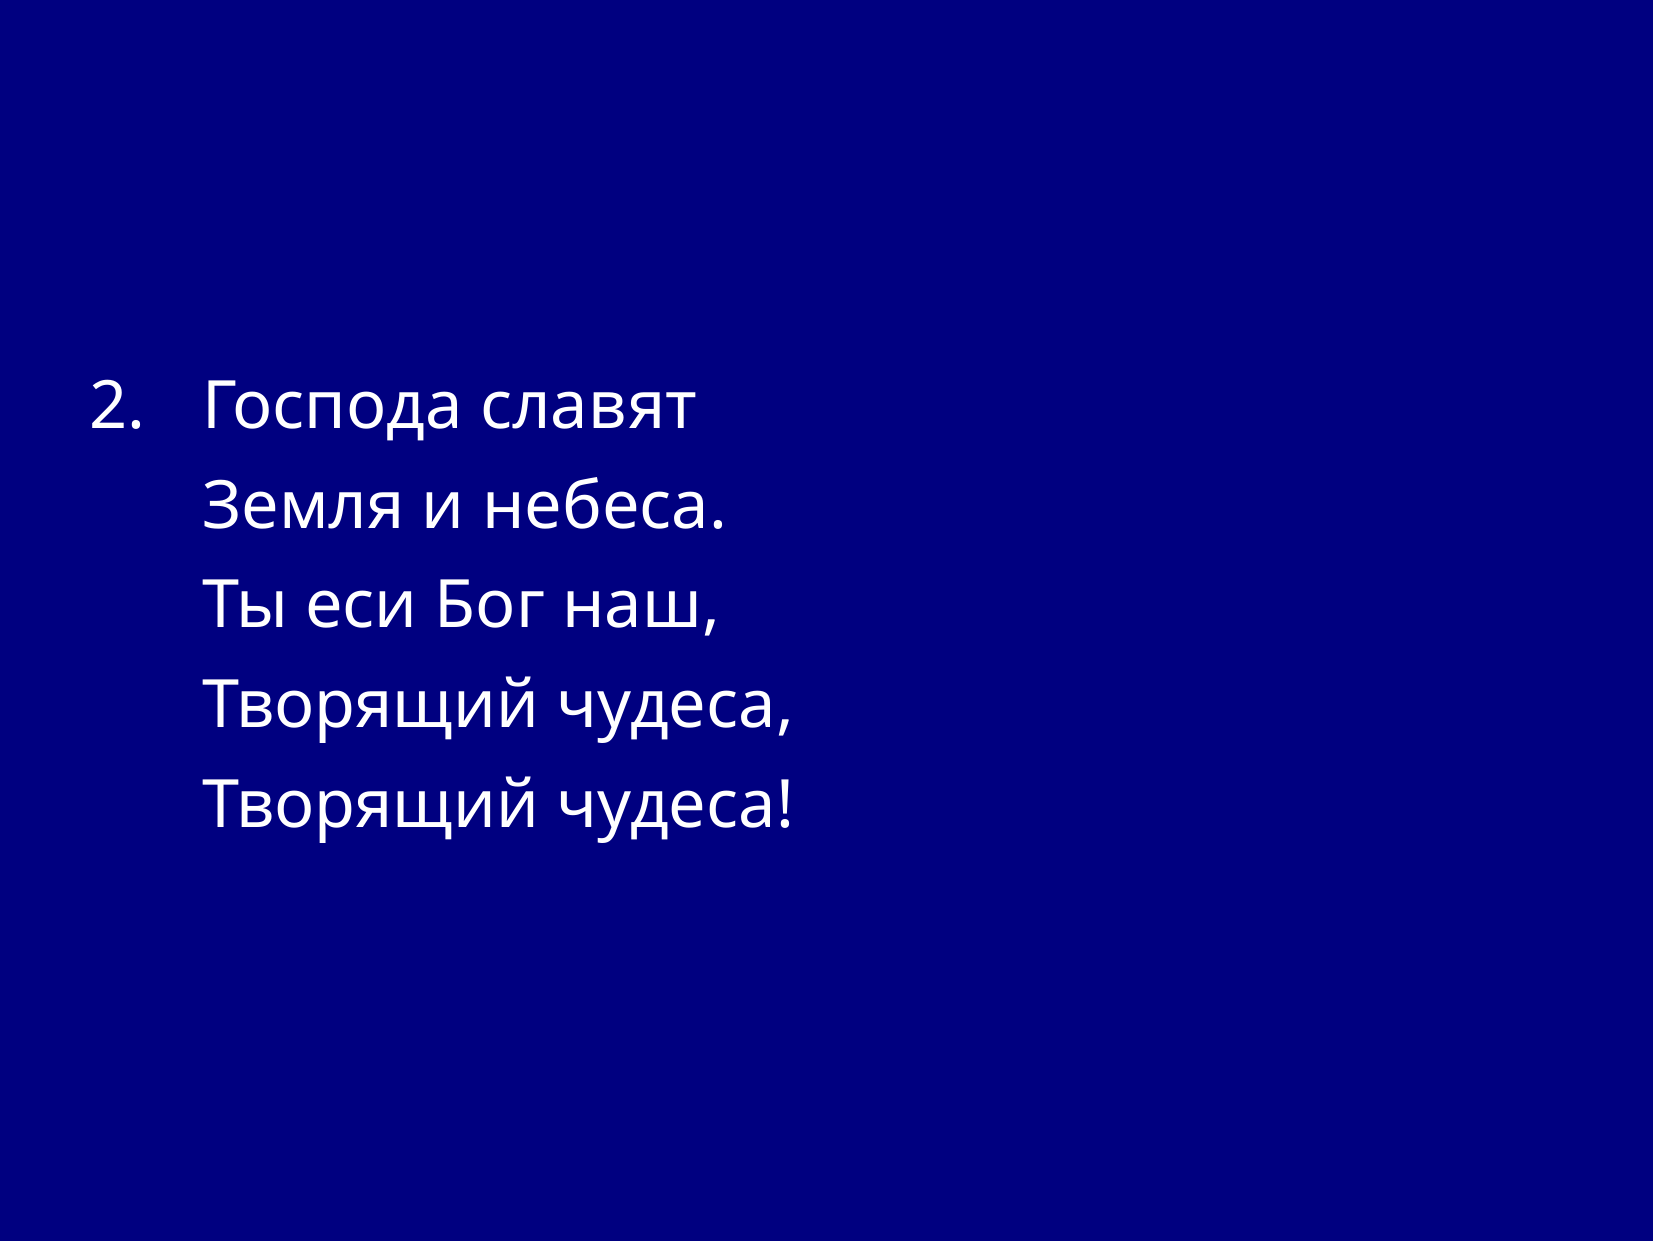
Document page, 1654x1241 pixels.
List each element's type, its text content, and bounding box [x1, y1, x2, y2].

text_box 2. Господа славят Земля и небеса. Ты еси Бог наш, Творящий чудеса, Творящий чудеса! [75, 150, 1576, 1163]
